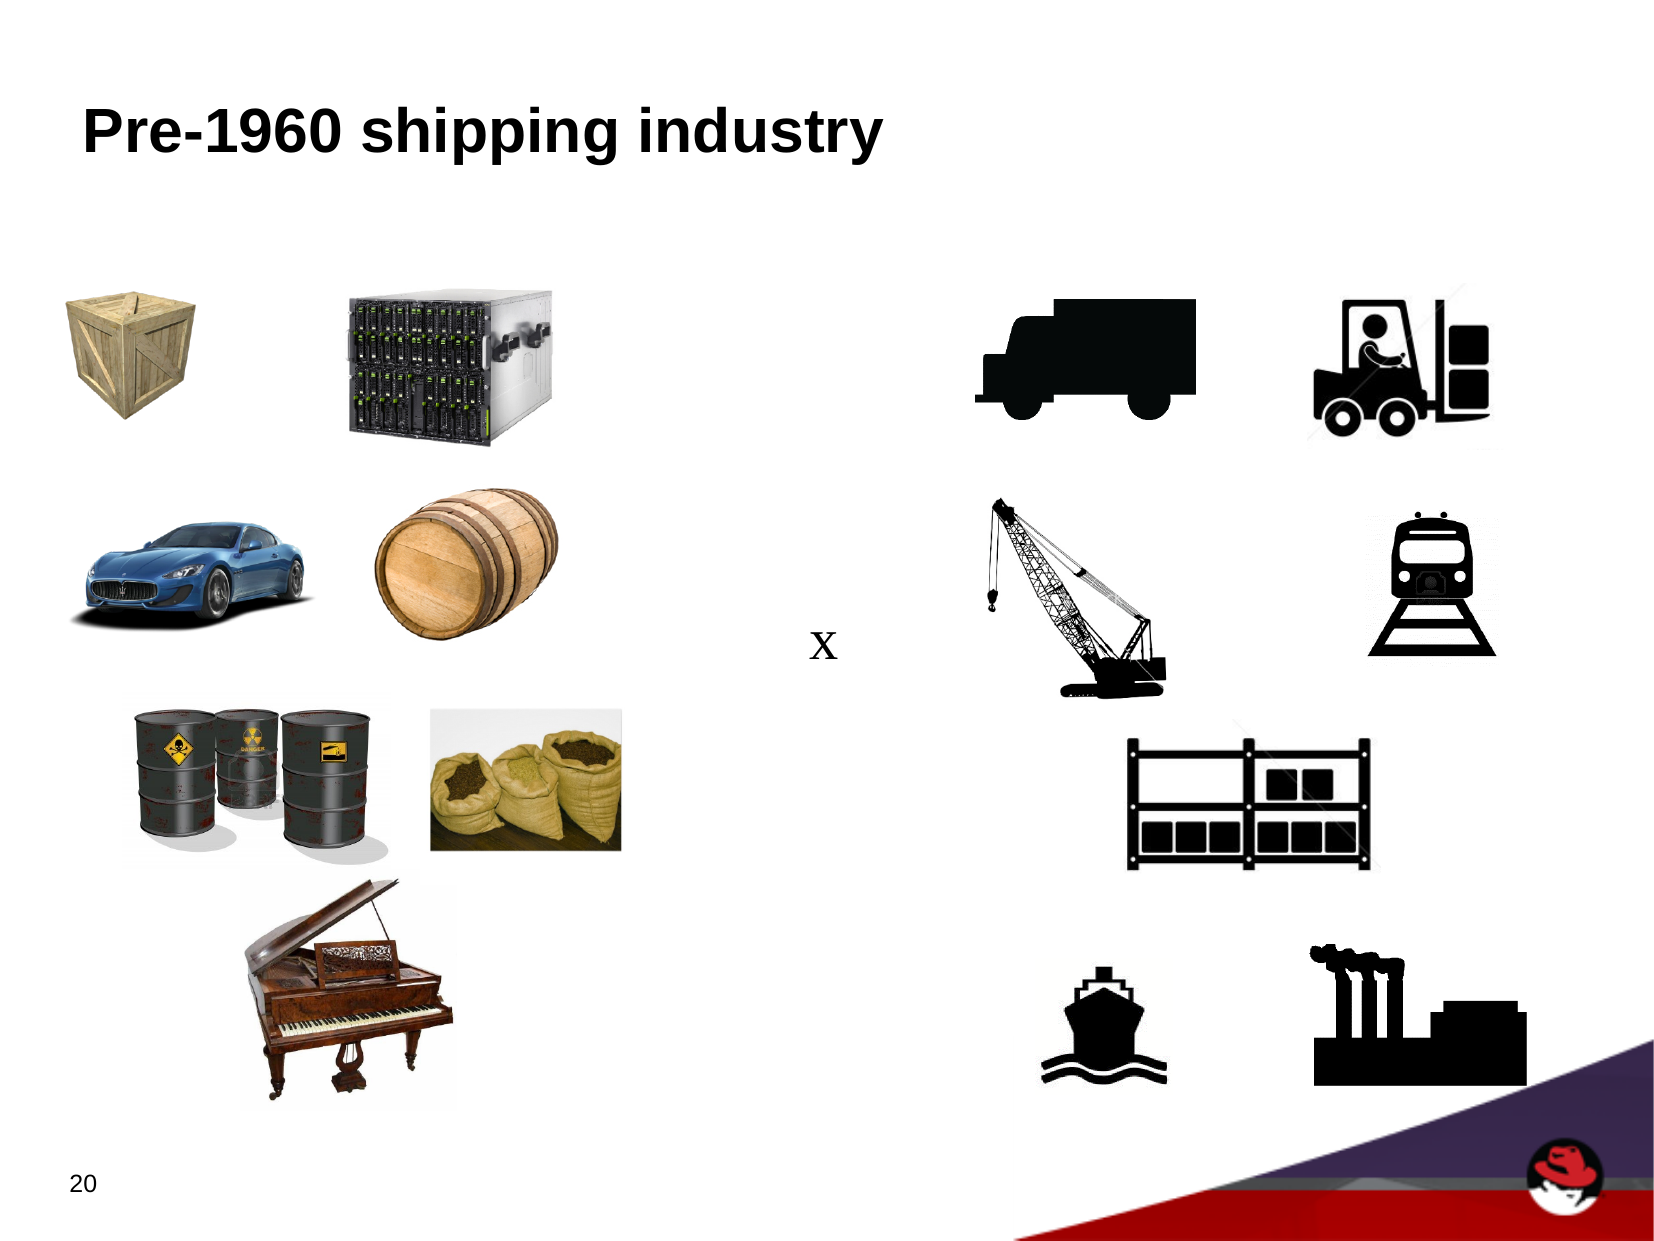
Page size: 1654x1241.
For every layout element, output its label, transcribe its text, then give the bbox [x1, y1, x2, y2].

title Pre-1960 shipping industry [82, 37, 1571, 226]
picture [1109, 719, 1381, 878]
picture [65, 291, 196, 421]
picture [348, 464, 586, 661]
picture [60, 478, 320, 646]
picture [1012, 944, 1654, 1241]
picture [1363, 509, 1501, 667]
text_box x [795, 600, 856, 685]
picture [339, 284, 556, 451]
picture [1307, 283, 1516, 451]
picture [975, 299, 1196, 421]
picture [975, 491, 1178, 706]
picture [122, 674, 631, 1111]
